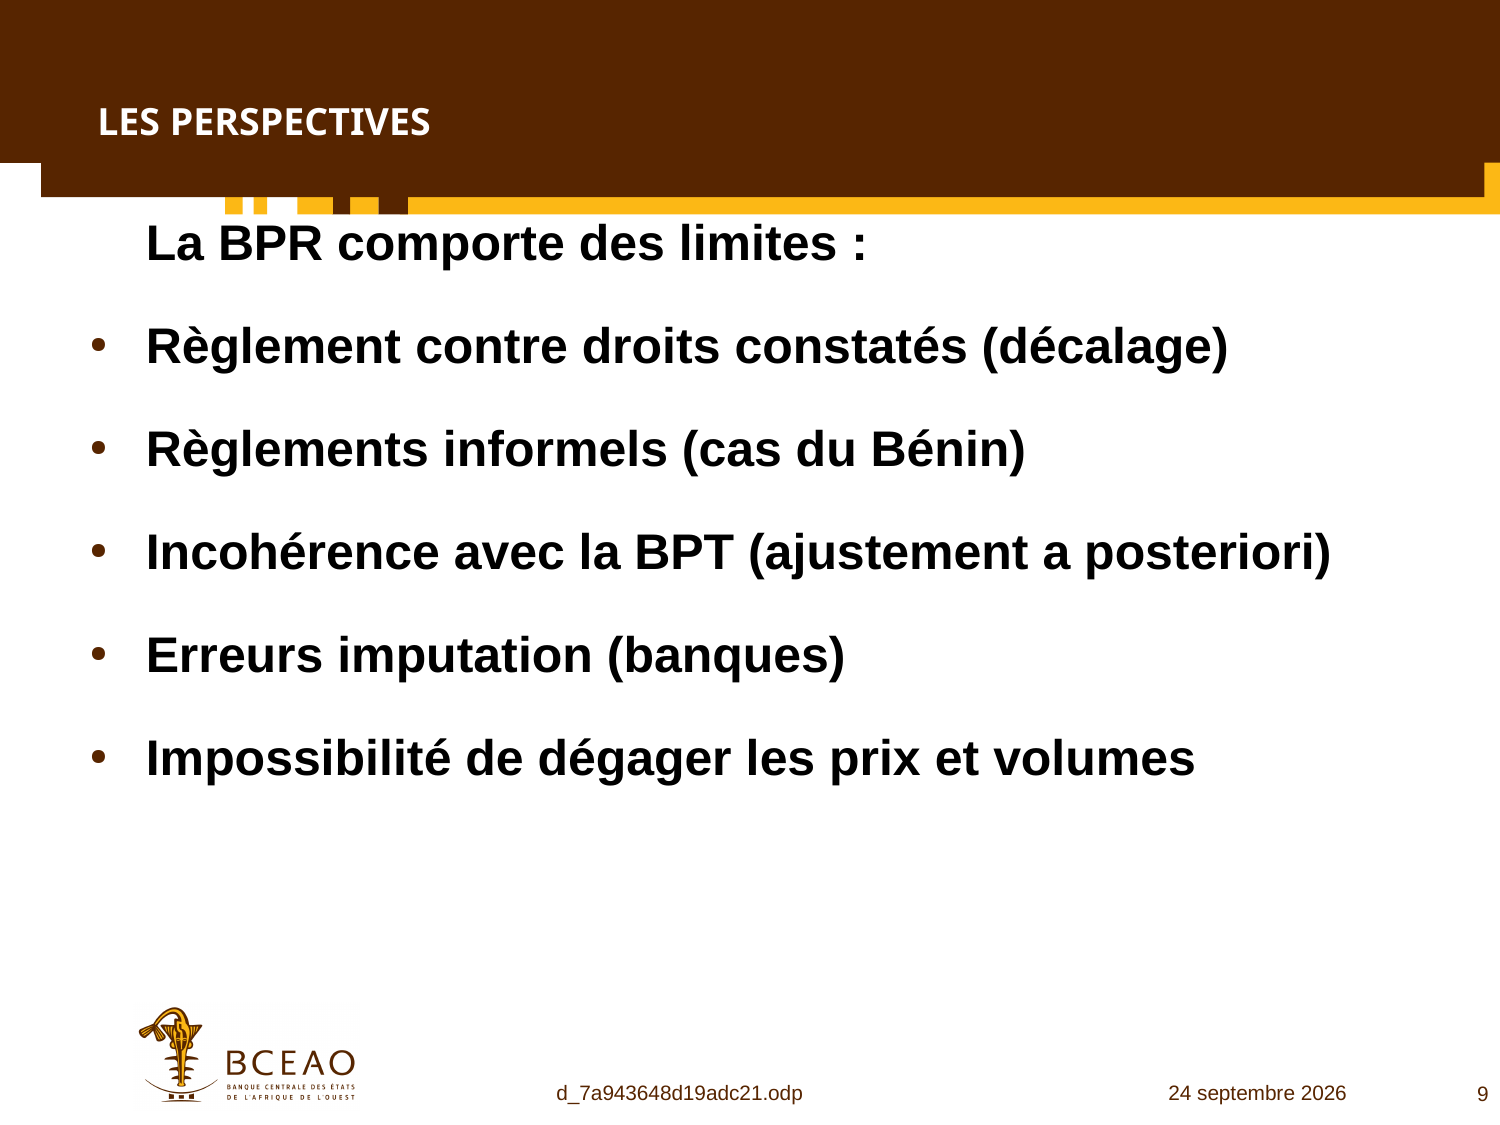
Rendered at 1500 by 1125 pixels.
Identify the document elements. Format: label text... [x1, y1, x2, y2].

list La BPR comporte des limites : Règlement contre droits constatés (décalage) Règlements informels (cas du Bénin) Incohérence avec la BPT (ajustement a posteriori) Erreurs imputation (banques) Impossibilité de dégager les prix et volumes [71, 215, 1354, 921]
title LES PERSPECTIVES [41, 69, 1485, 157]
picture [133, 1002, 360, 1111]
